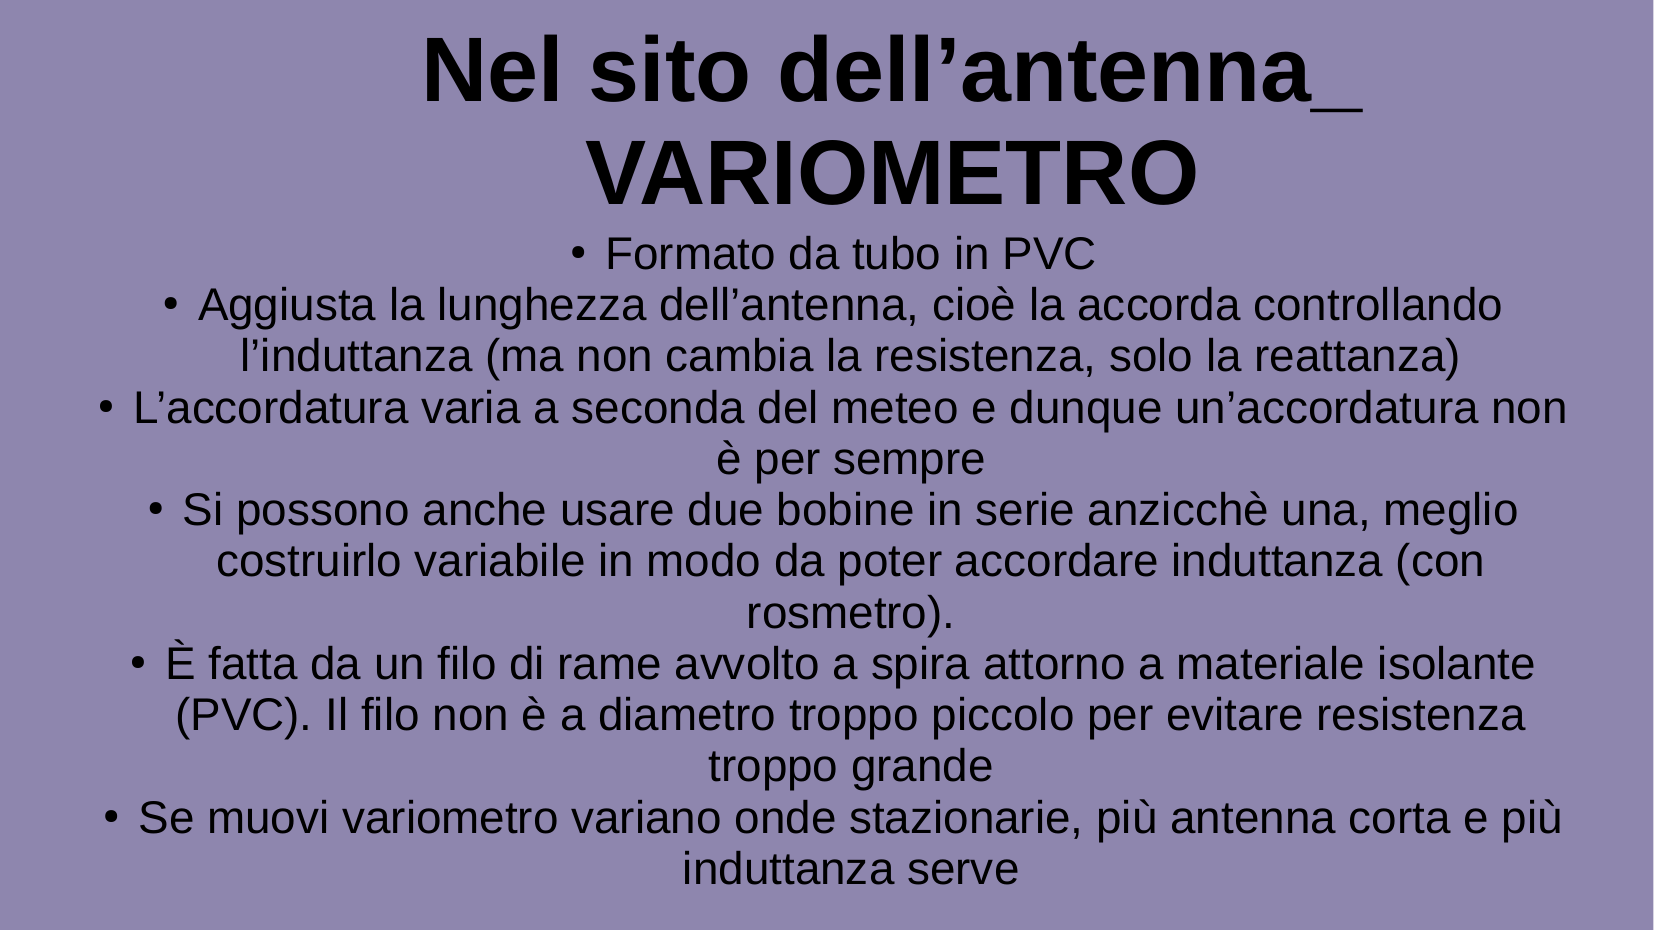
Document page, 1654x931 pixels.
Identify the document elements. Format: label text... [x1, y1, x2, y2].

title Nel sito dell’antenna_ VARIOMETRO [148, 15, 1637, 228]
subtitle Formato da tubo in PVC Aggiusta la lunghezza dell’antenna, cioè la accorda controllando l’induttanza (ma non cambia la resistenza, solo la reattanza) L’accordatura varia a seconda del meteo e dunque un’accordatura non è per sempre Si possono anche usare due bobine in serie anzicchè una, meglio costruirlo variabile in modo da poter accordare induttanza (con rosmetro). È fatta da un filo di rame avvolto a spira attorno a materiale isolante (PVC). Il filo non è a diametro troppo piccolo per evitare resistenza troppo grande Se muovi variometro variano onde stazionarie, più antenna corta e più induttanza serve [89, 227, 1578, 931]
